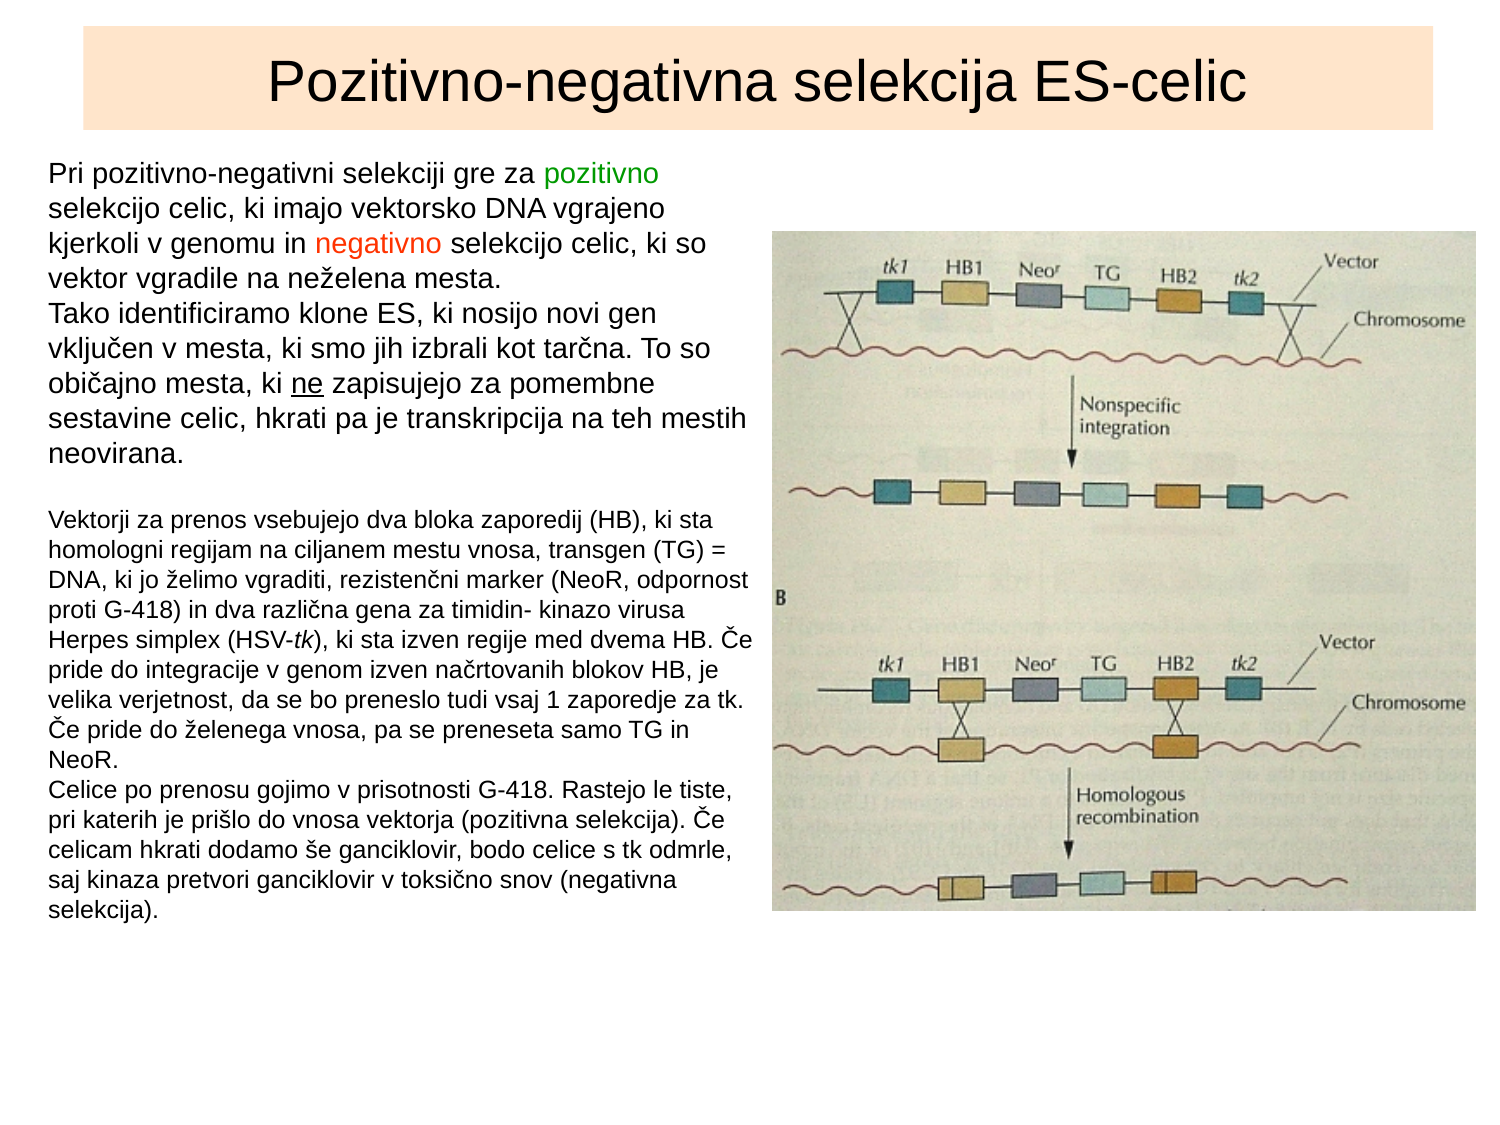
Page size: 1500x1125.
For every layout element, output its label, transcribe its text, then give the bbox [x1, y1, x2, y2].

picture [772, 231, 1476, 911]
text_box Pri pozitivno-negativni selekciji gre za pozitivno selekcijo celic, ki imajo vektorsko DNA vgrajeno kjerkoli v genomu in negativno selekcijo celic, ki so vektor vgradile na neželena mesta. Tako identificiramo klone ES, ki nosijo novi gen vključen v mesta, ki smo jih izbrali kot tarčna. To so običajno mesta, ki ne zapisujejo za pomembne sestavine celic, hkrati pa je transkripcija na teh mestih neovirana. Vektorji za prenos vsebujejo dva bloka zaporedij (HB), ki sta homologni regijam na ciljanem mestu vnosa, transgen (TG) = DNA, ki jo želimo vgraditi, rezistenčni marker (NeoR, odpornost proti G-418) in dva različna gena za timidin- kinazo virusa Herpes simplex (HSV-tk), ki sta izven regije med dvema HB. Če pride do integracije v genom izven načrtovanih blokov HB, je velika verjetnost, da se bo preneslo tudi vsaj 1 zaporedje za tk. Če pride do želenega vnosa, pa se preneseta samo TG in NeoR. Celice po prenosu gojimo v prisotnosti G-418. Rastejo le tiste, pri katerih je prišlo do vnosa vektorja (pozitivna selekcija). Če celicam hkrati dodamo še ganciklovir, bodo celice s tk odmrle, saj kinaza pretvori ganciklovir v toksično snov (negativna selekcija). [33, 147, 774, 931]
text_box Pozitivno-negativna selekcija ES-celic [83, 26, 1434, 130]
chart [773, 231, 1477, 912]
